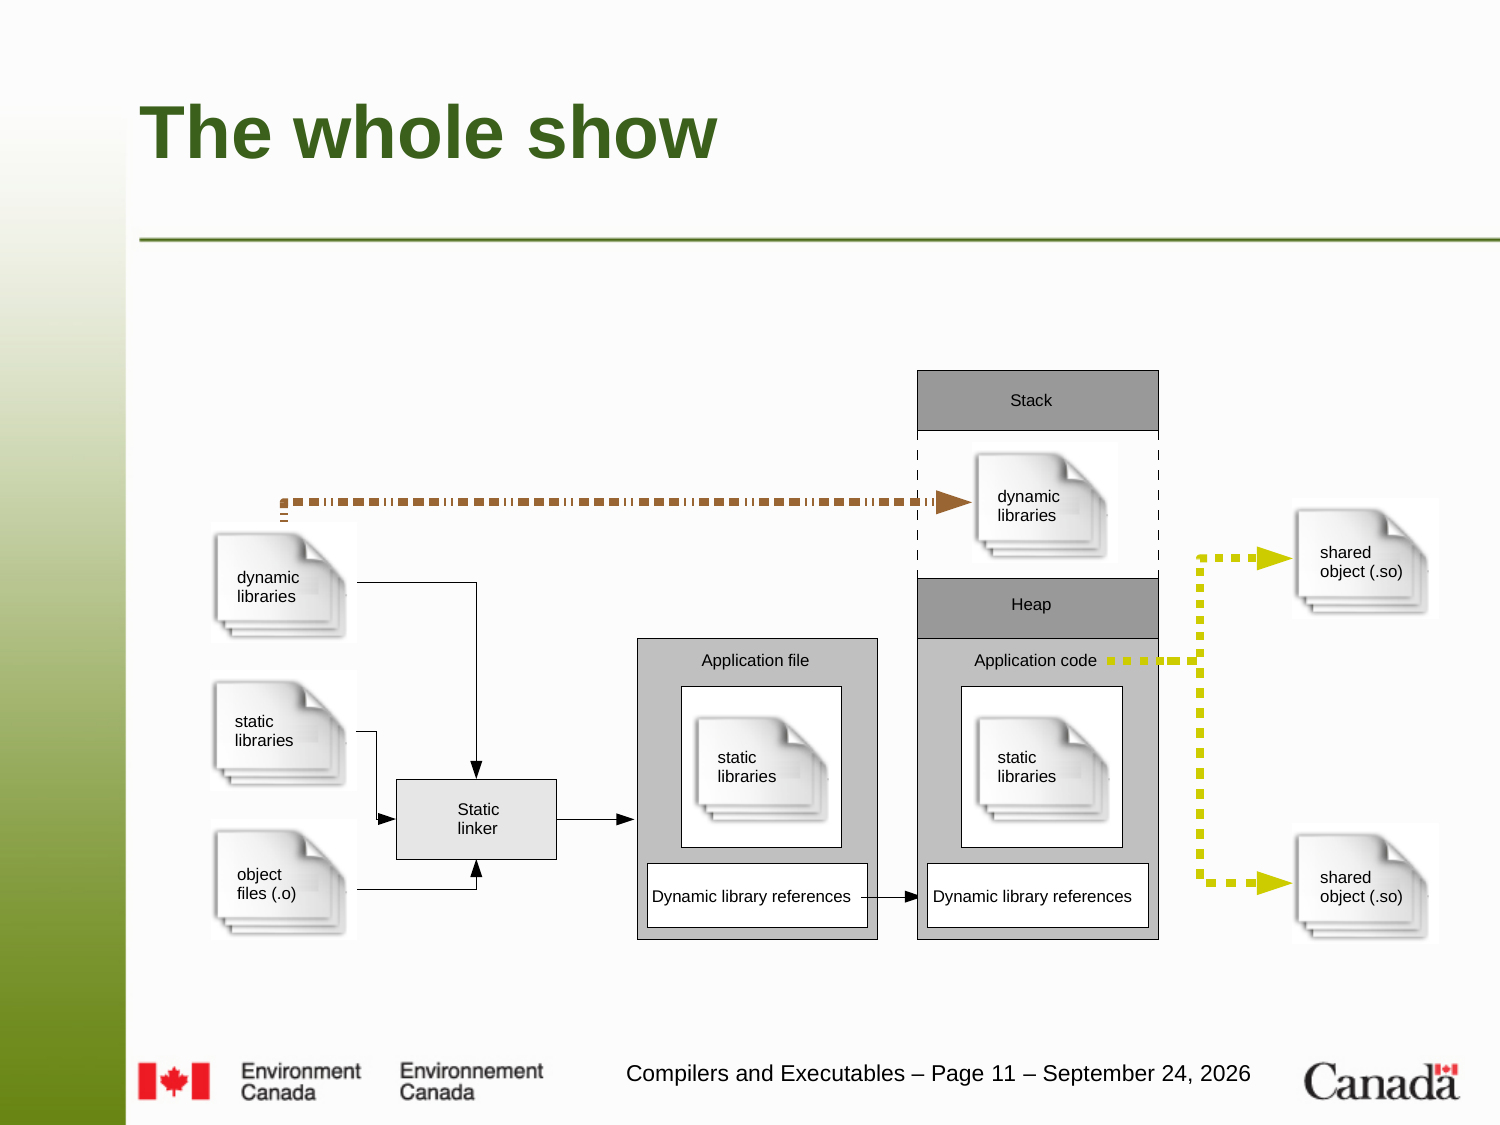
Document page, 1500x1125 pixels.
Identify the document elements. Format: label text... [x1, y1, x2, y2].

list [125, 255, 1463, 1010]
picture [0, 0, 1500, 1125]
title The whole show [125, 45, 1463, 221]
